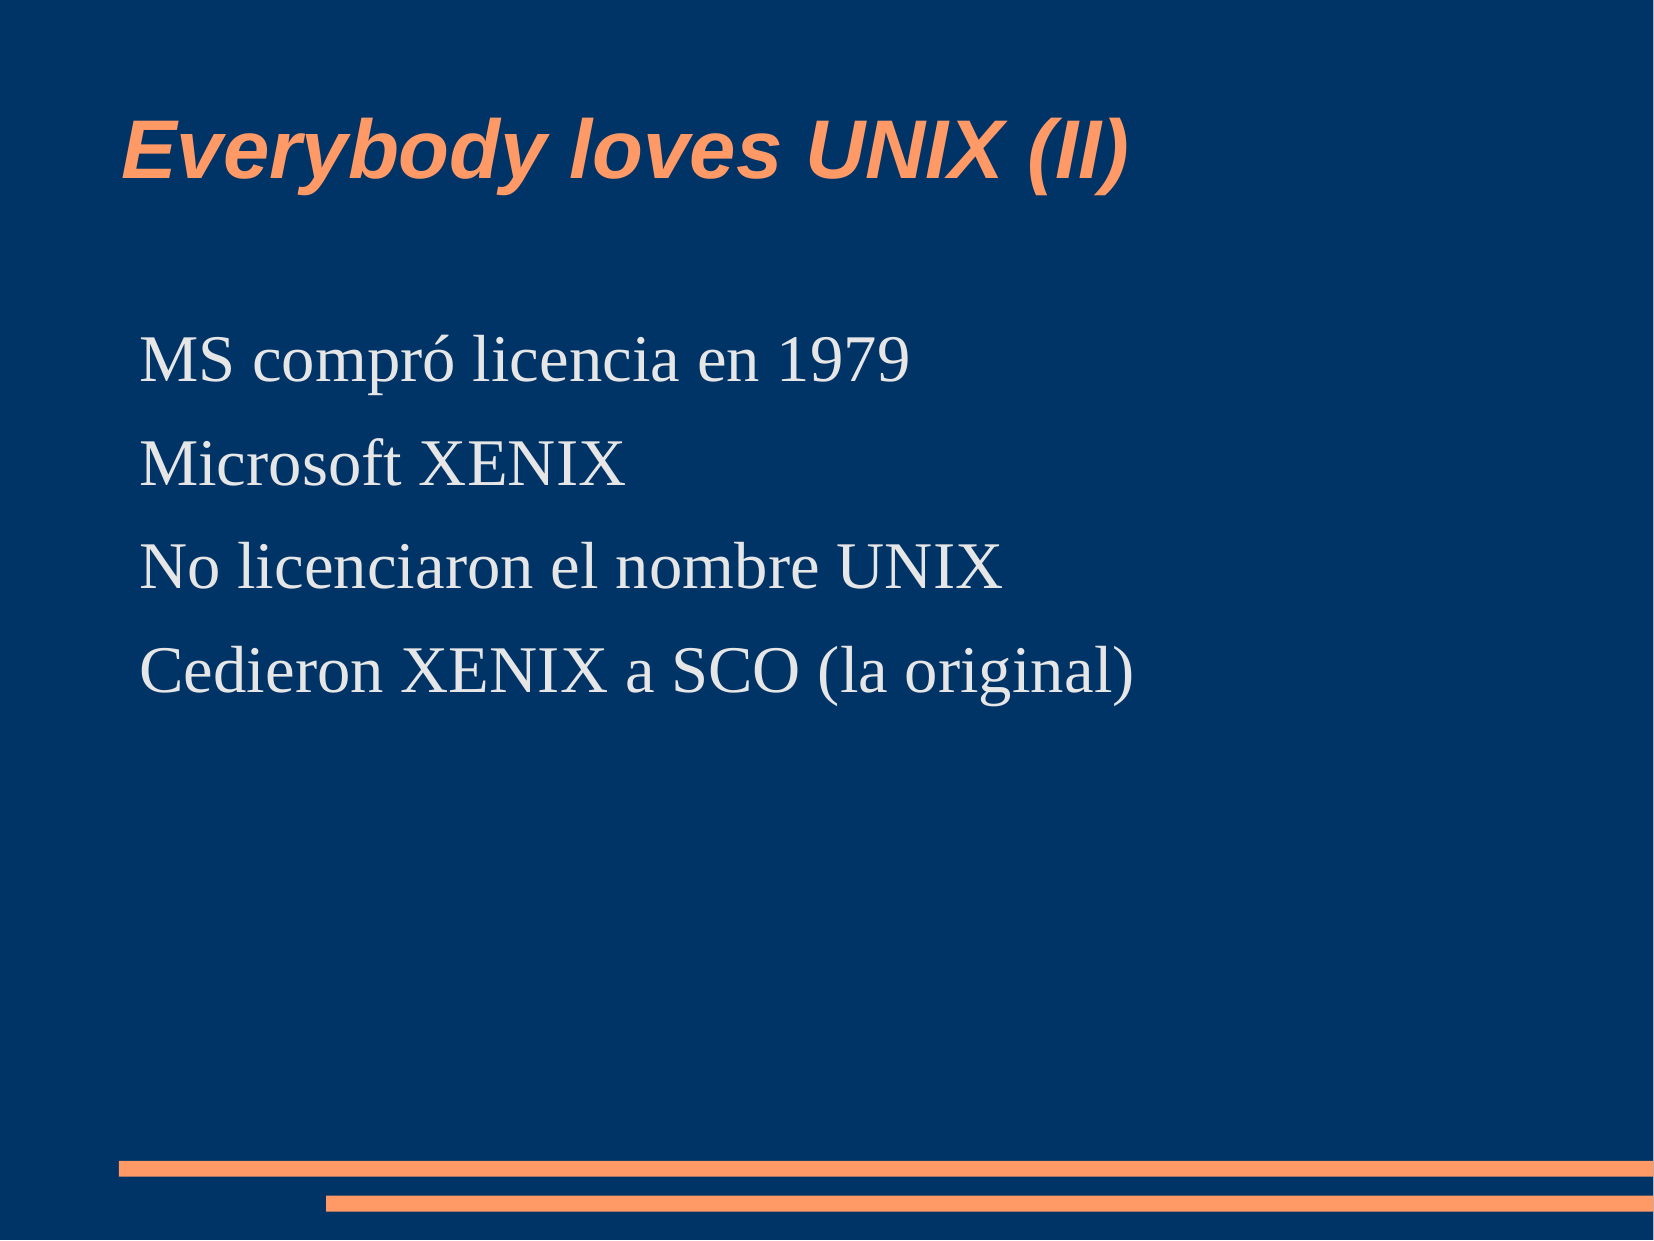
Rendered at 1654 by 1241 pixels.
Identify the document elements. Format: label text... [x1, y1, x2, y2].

list MS compró licencia en 1979 Microsoft XENIX No licenciaron el nombre UNIX Cedieron XENIX a SCO (la original) [121, 322, 1561, 1118]
title Everybody loves UNIX (II) [121, 53, 1534, 246]
